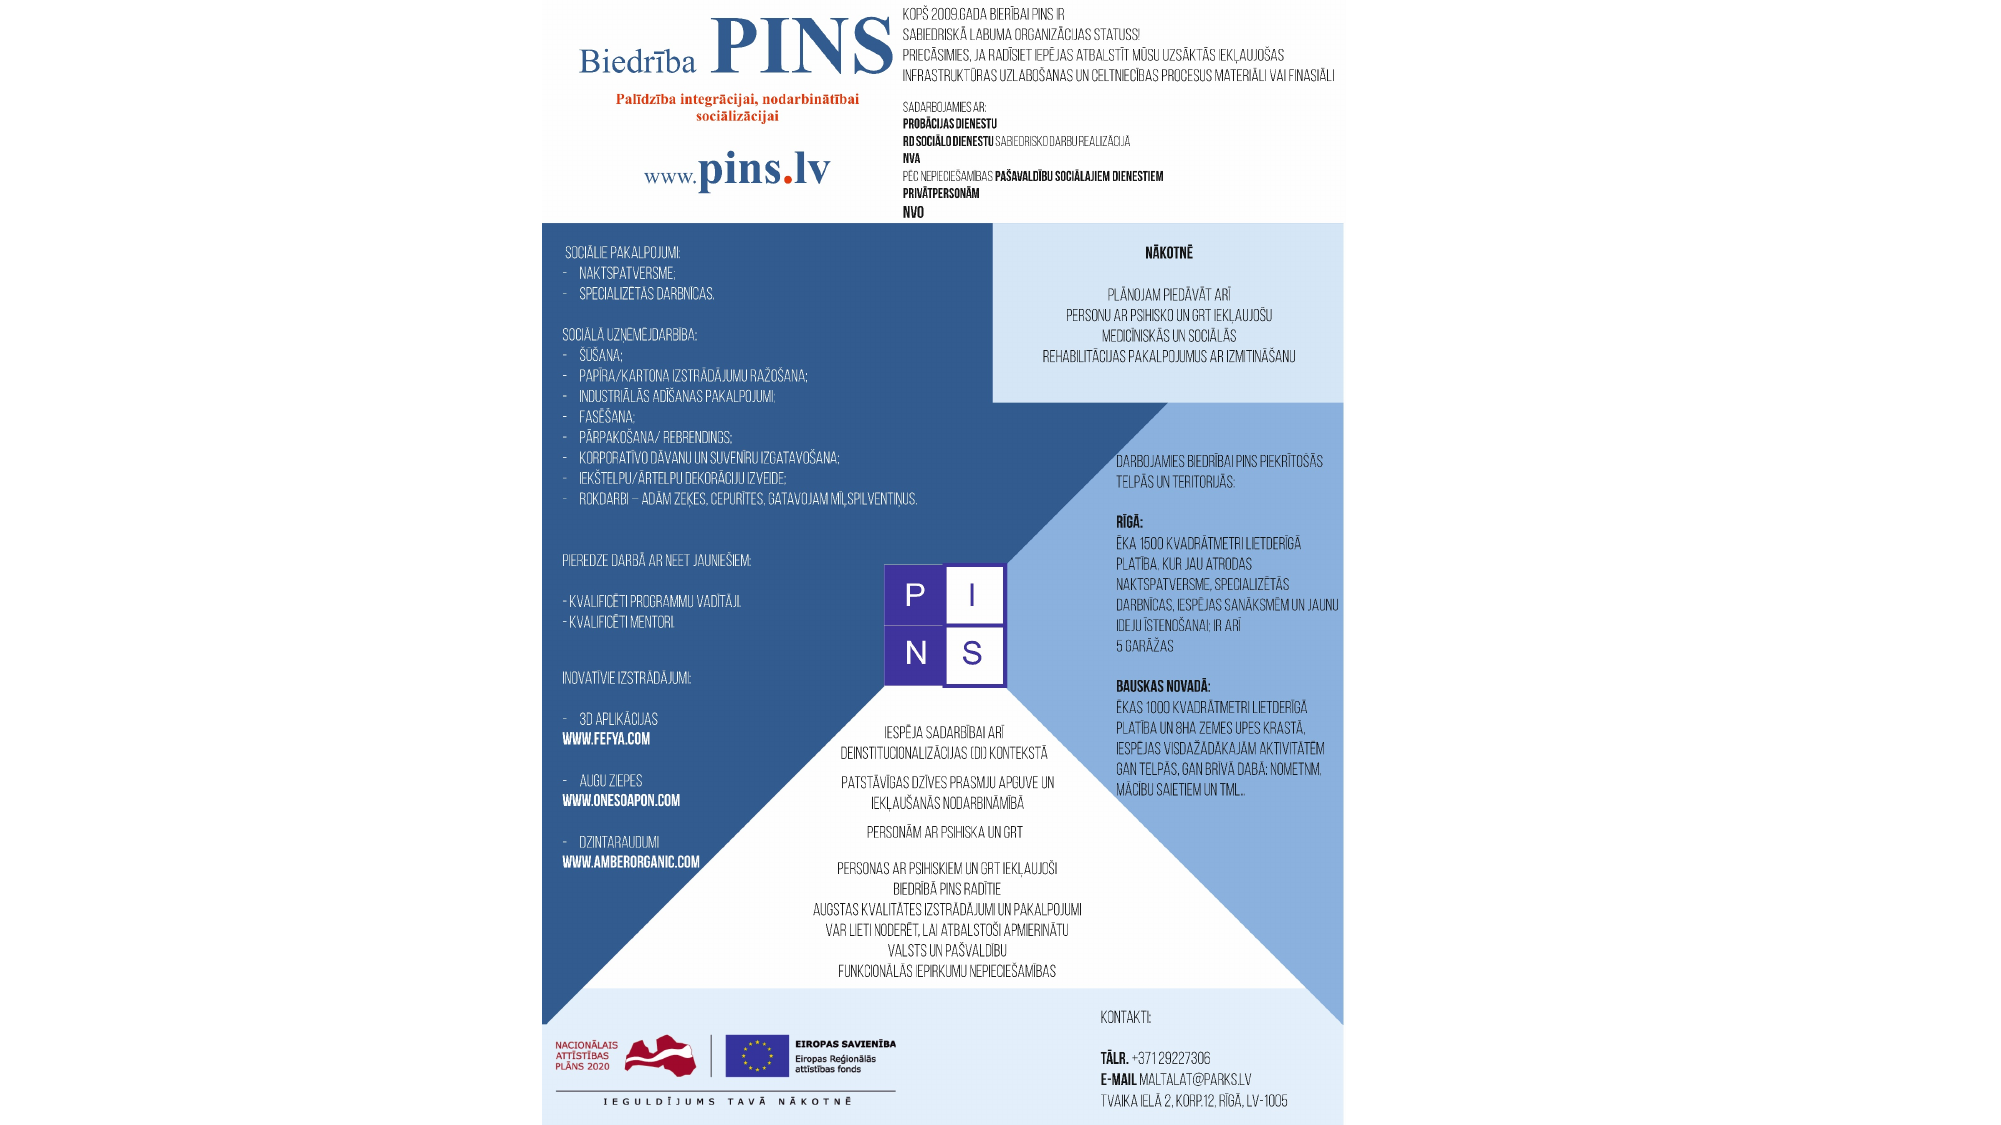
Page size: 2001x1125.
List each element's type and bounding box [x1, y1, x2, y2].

picture [542, 0, 1346, 1125]
